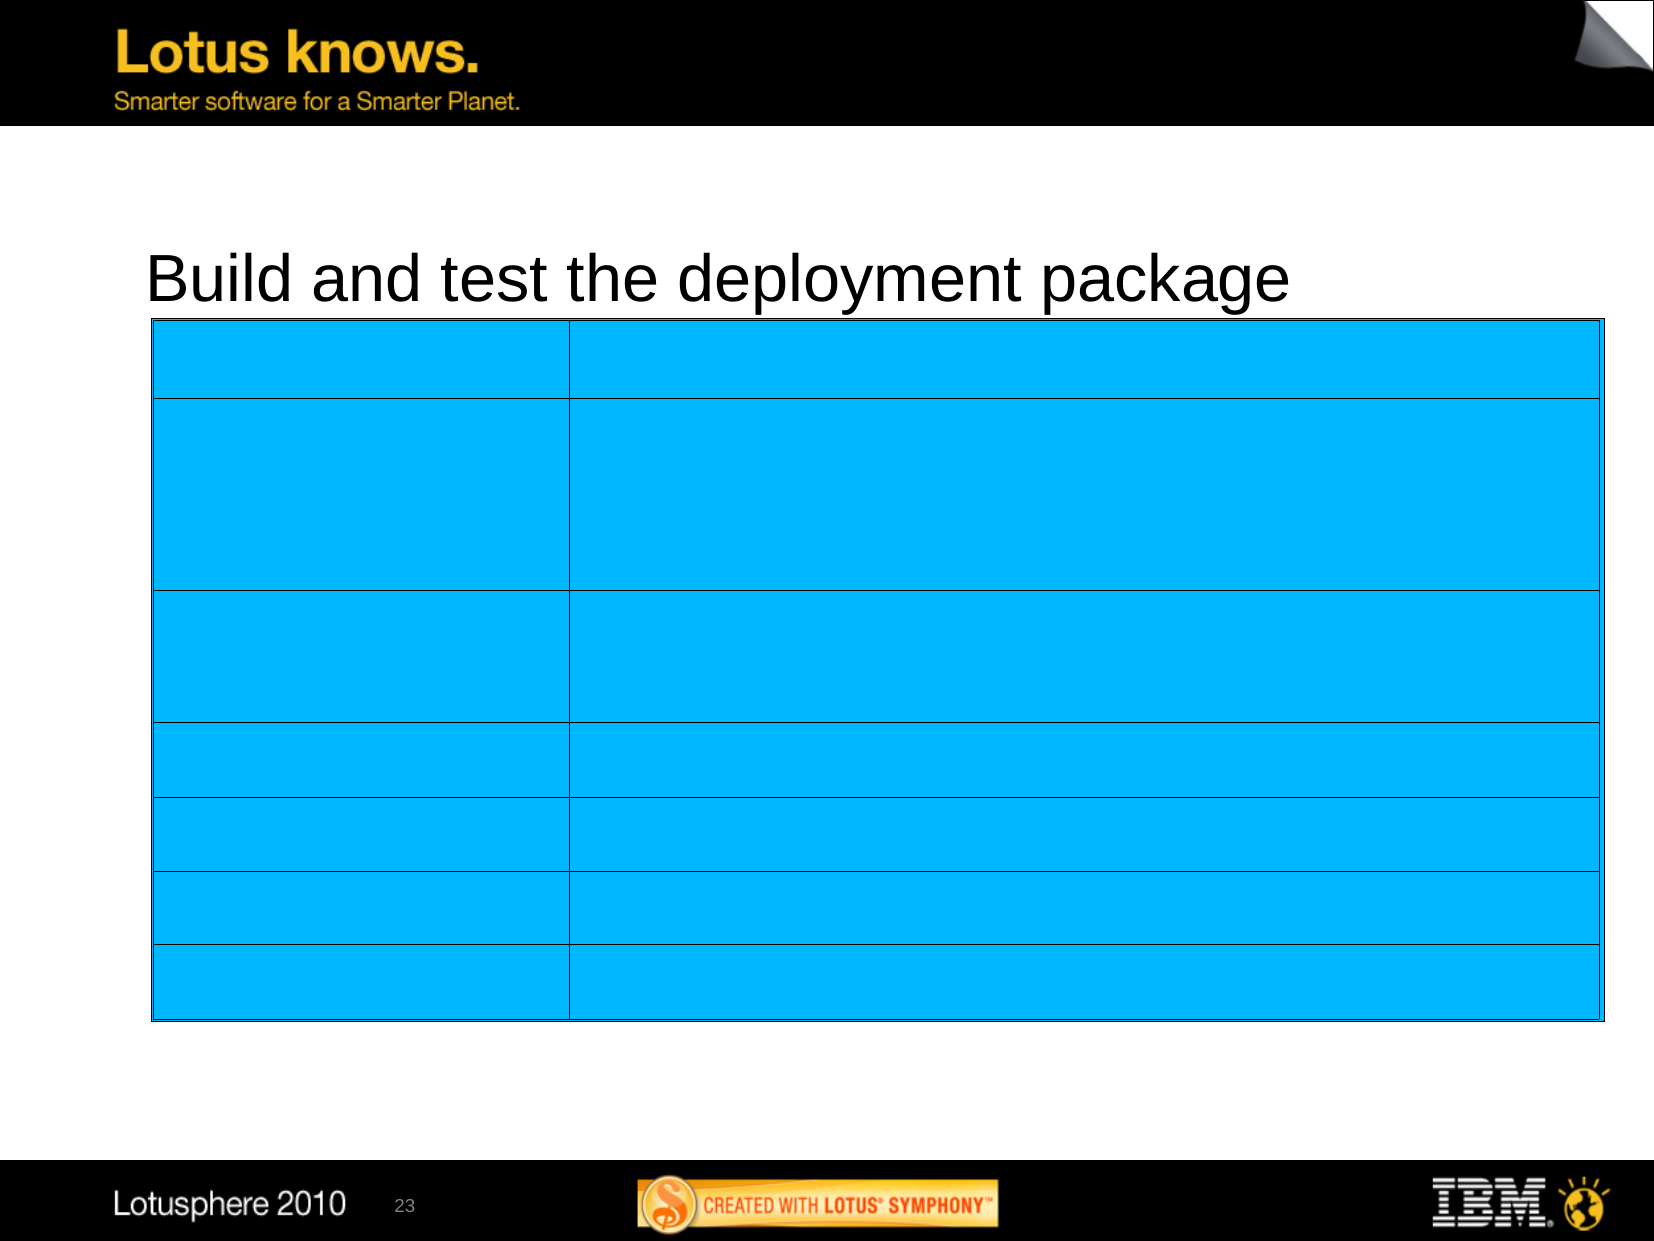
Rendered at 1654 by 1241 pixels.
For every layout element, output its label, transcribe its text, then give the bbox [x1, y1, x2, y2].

picture [1, 1161, 1653, 1241]
chart [151, 318, 1605, 1022]
picture [1, 1, 1653, 125]
title Build and test the deployment package [145, 144, 1513, 316]
